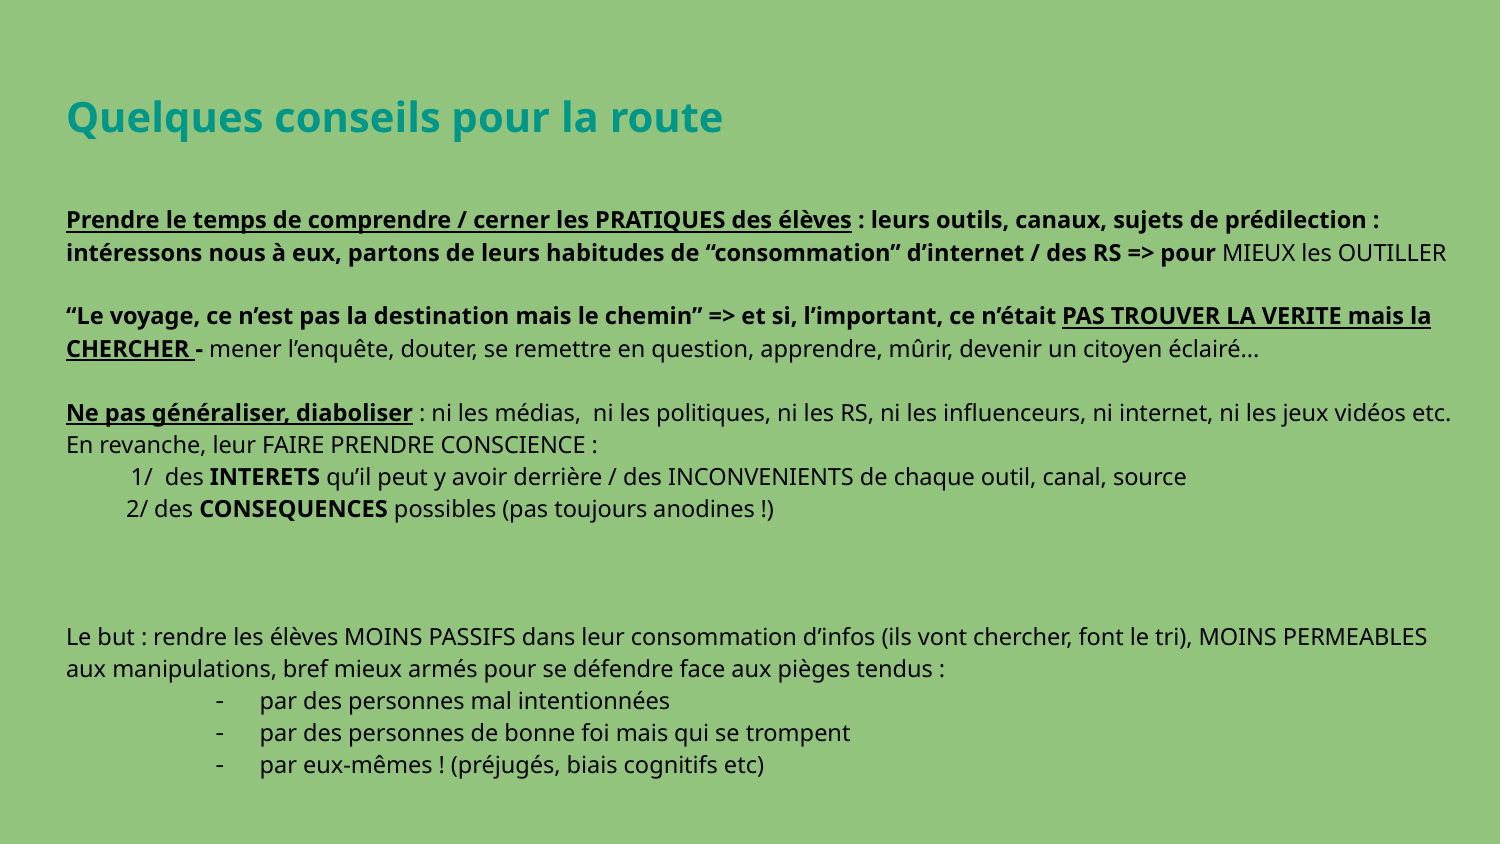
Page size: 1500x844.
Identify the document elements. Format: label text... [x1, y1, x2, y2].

title Quelques conseils pour la route [51, 72, 1449, 176]
list Prendre le temps de comprendre / cerner les PRATIQUES des élèves : leurs outils, canaux, sujets de prédilection : intéressons nous à eux, partons de leurs habitudes de “consommation” d’internet / des RS => pour MIEUX les OUTILLER “Le voyage, ce n’est pas la destination mais le chemin” => et si, l’important, ce n’était PAS TROUVER LA VERITE mais la CHERCHER - mener l’enquête, douter, se remettre en question, apprendre, mûrir, devenir un citoyen éclairé... Ne pas généraliser, diaboliser : ni les médias, ni les politiques, ni les RS, ni les influenceurs, ni internet, ni les jeux vidéos etc. En revanche, leur FAIRE PRENDRE CONSCIENCE : 1/ des INTERETS qu’il peut y avoir derrière / des INCONVENIENTS de chaque outil, canal, source 2/ des CONSEQUENCES possibles (pas toujours anodines !) Le but : rendre les élèves MOINS PASSIFS dans leur consommation d’infos (ils vont chercher, font le tri), MOINS PERMEABLES aux manipulations, bref mieux armés pour se défendre face aux pièges tendus : par des personnes mal intentionnées par des personnes de bonne foi mais qui se trompent par eux-mêmes ! (préjugés, biais cognitifs etc) [51, 189, 1467, 806]
